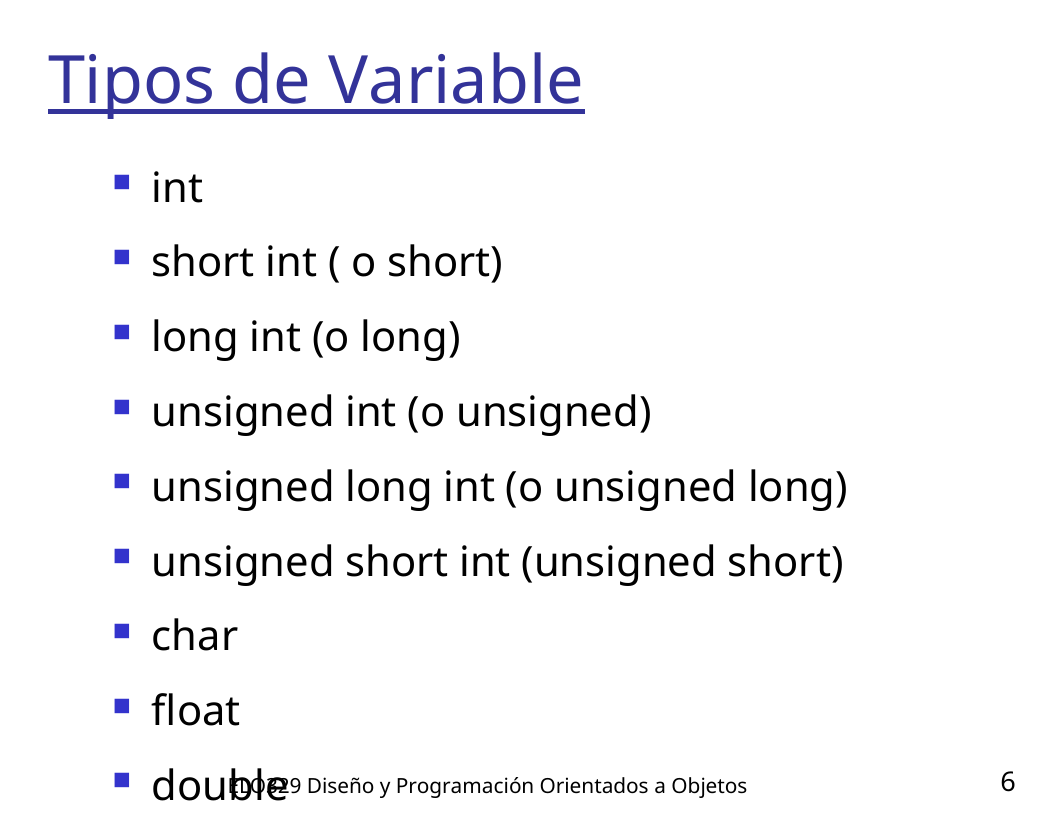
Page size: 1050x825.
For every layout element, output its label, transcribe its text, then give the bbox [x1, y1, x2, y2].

list int short int ( o short) long int (o long) unsigned int (o unsigned) unsigned long int (o unsigned long) unsigned short int (unsigned short) char float double long double bool [112, 150, 1023, 773]
title Tipos de Variable [37, 19, 1026, 129]
